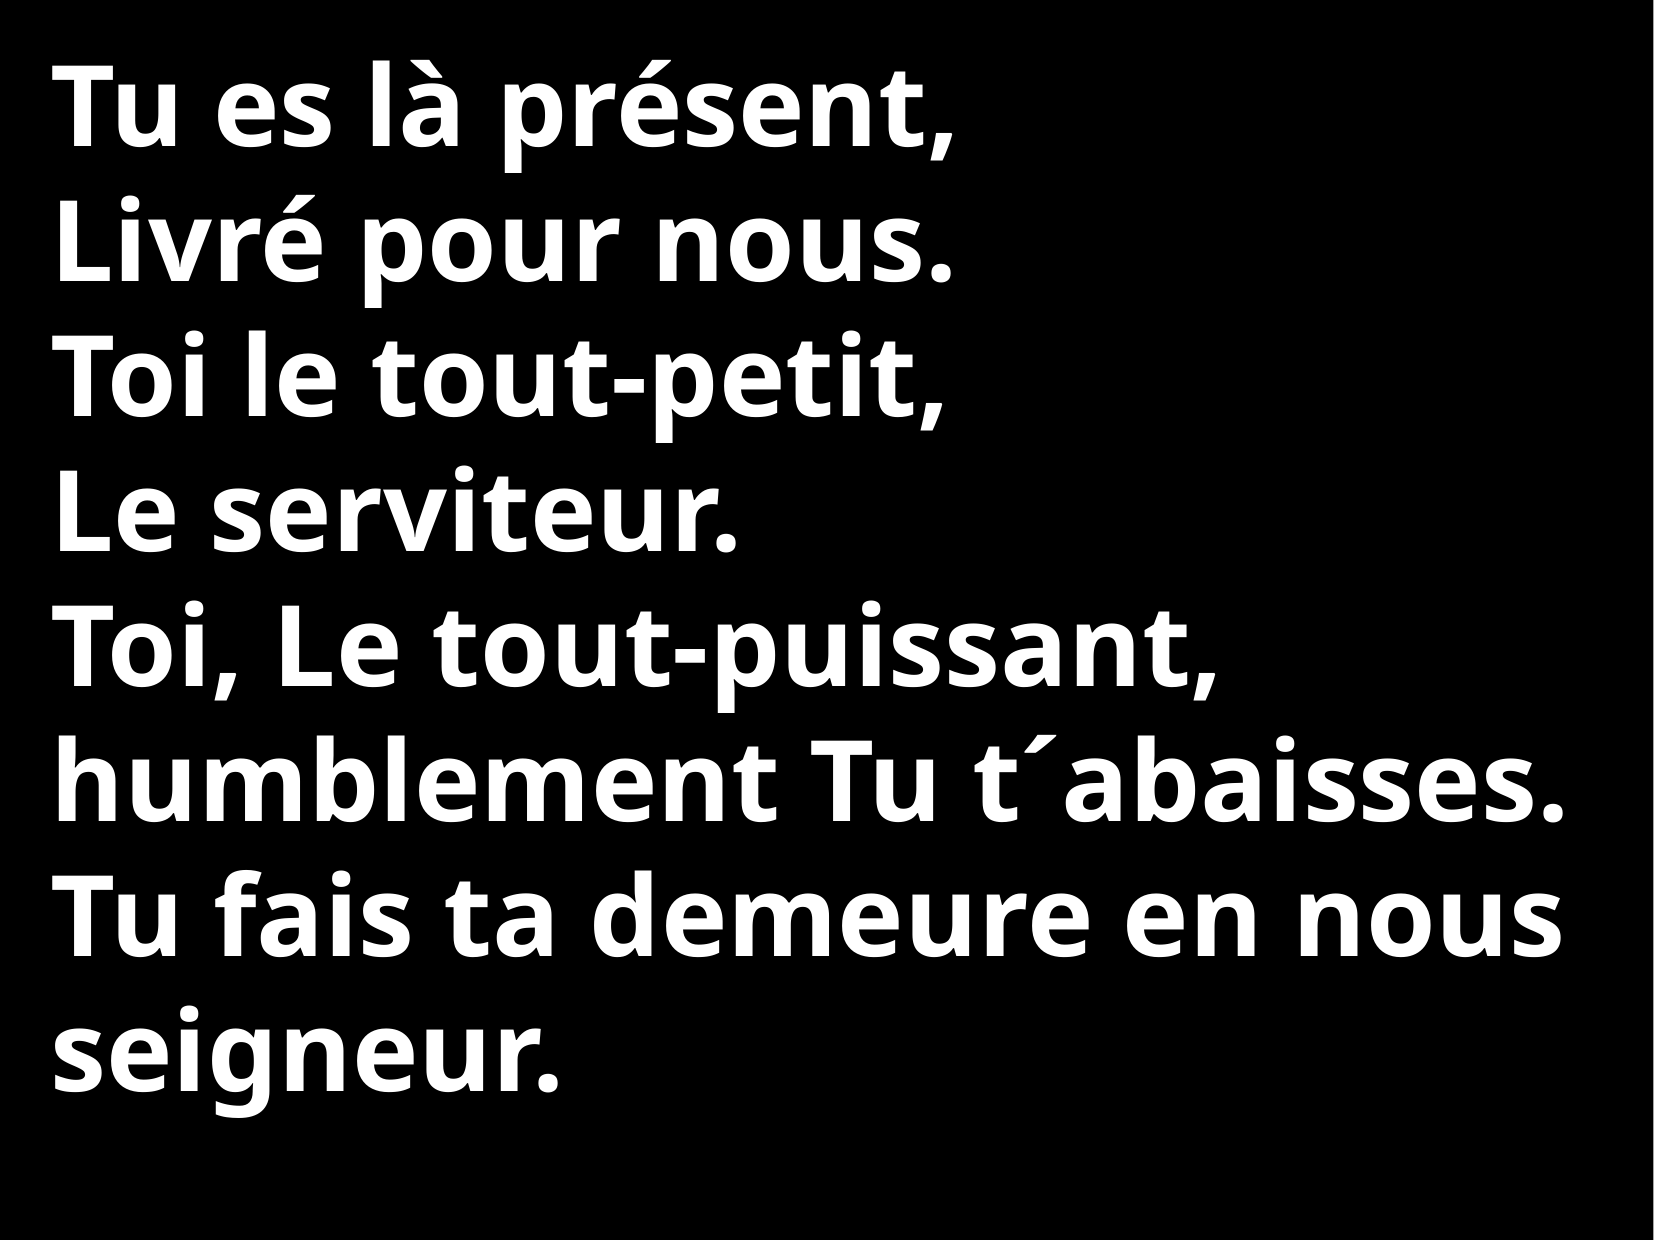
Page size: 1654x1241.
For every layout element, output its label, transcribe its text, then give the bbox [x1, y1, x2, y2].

list Tu es là présent, Livré pour nous. Toi le tout-petit, Le serviteur. Toi, Le tout-puissant, humblement Tu t´abaisses. Tu fais ta demeure en nous seigneur. [35, 26, 1654, 1205]
